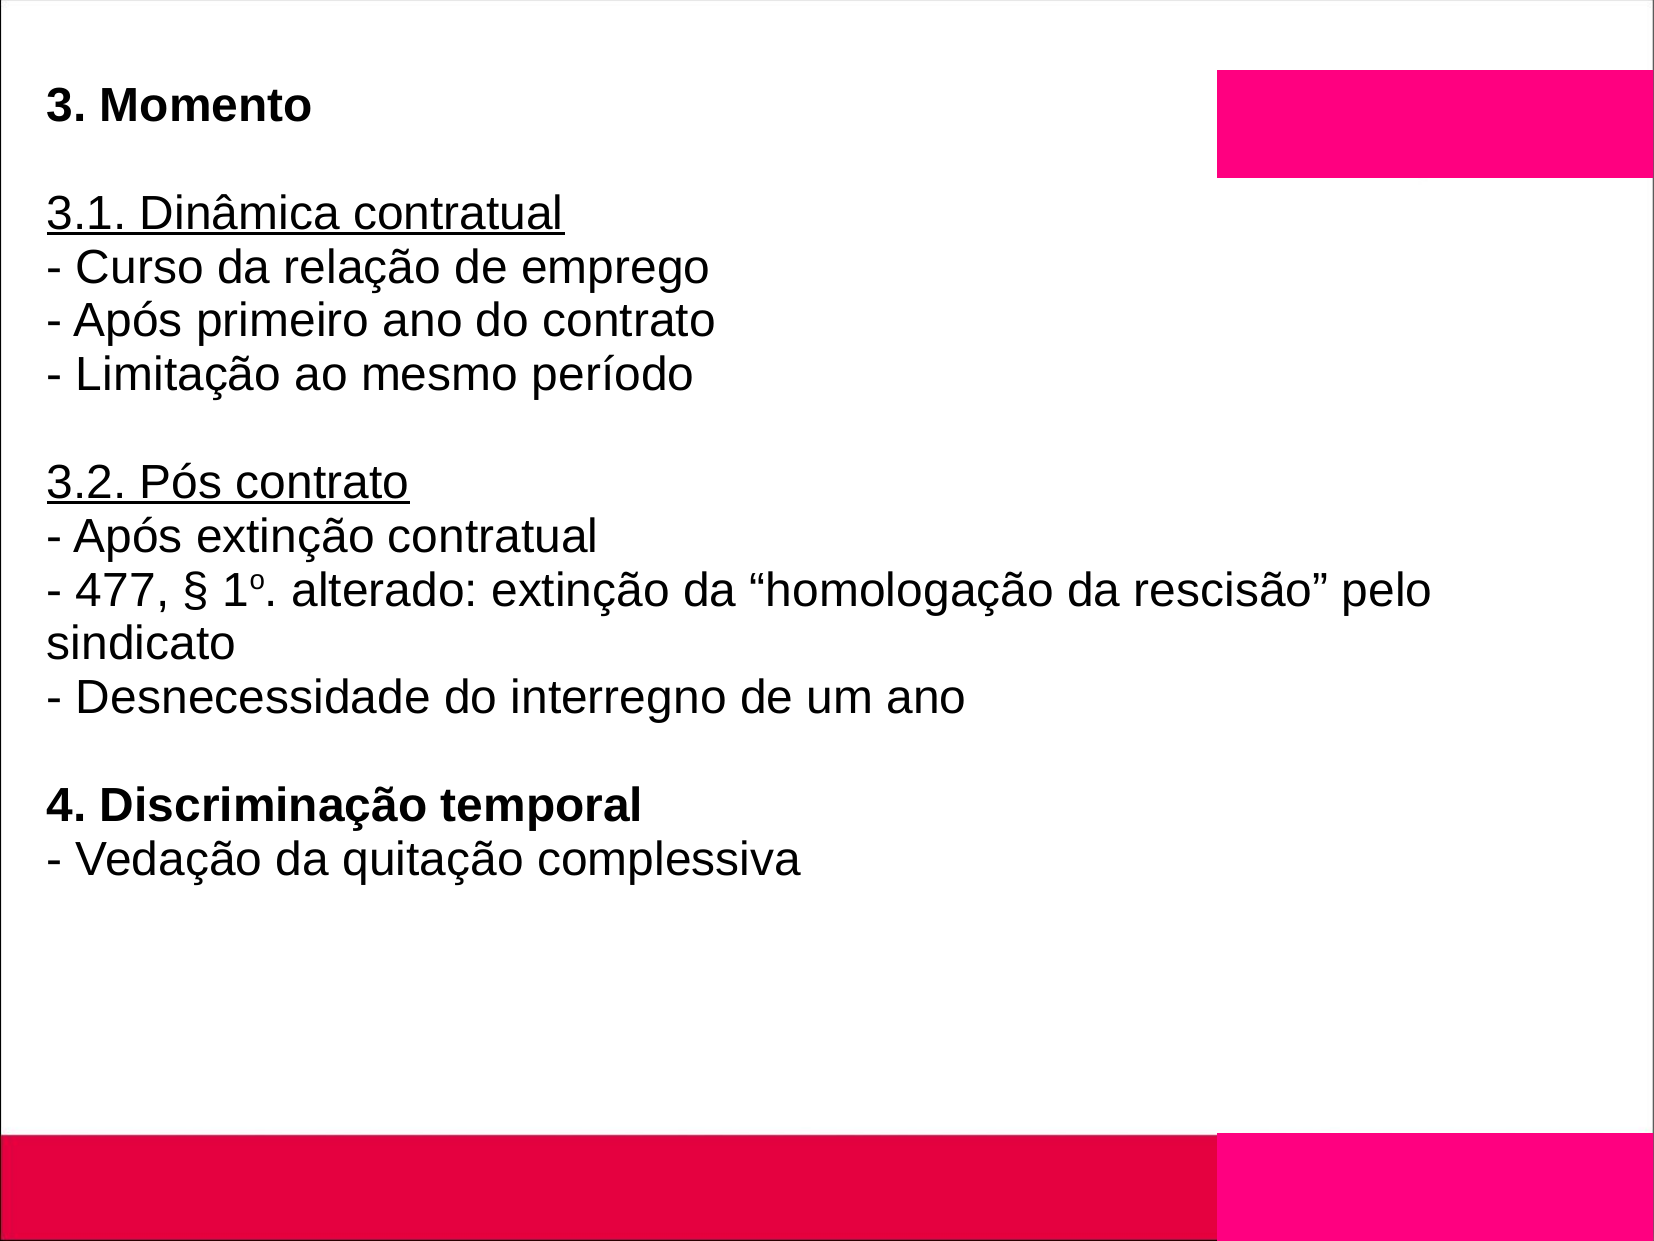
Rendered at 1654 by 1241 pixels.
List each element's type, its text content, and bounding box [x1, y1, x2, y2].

text_box 3. Momento 3.1. Dinâmica contratual - Curso da relação de emprego - Após primeiro ano do contrato - Limitação ao mesmo período 3.2. Pós contrato - Após extinção contratual - 477, § 1o. alterado: extinção da “homologação da rescisão” pelo sindicato - Desnecessidade do interregno de um ano 4. Discriminação temporal - Vedação da quitação complessiva [32, 70, 1595, 1124]
picture [0, 0, 1654, 1241]
